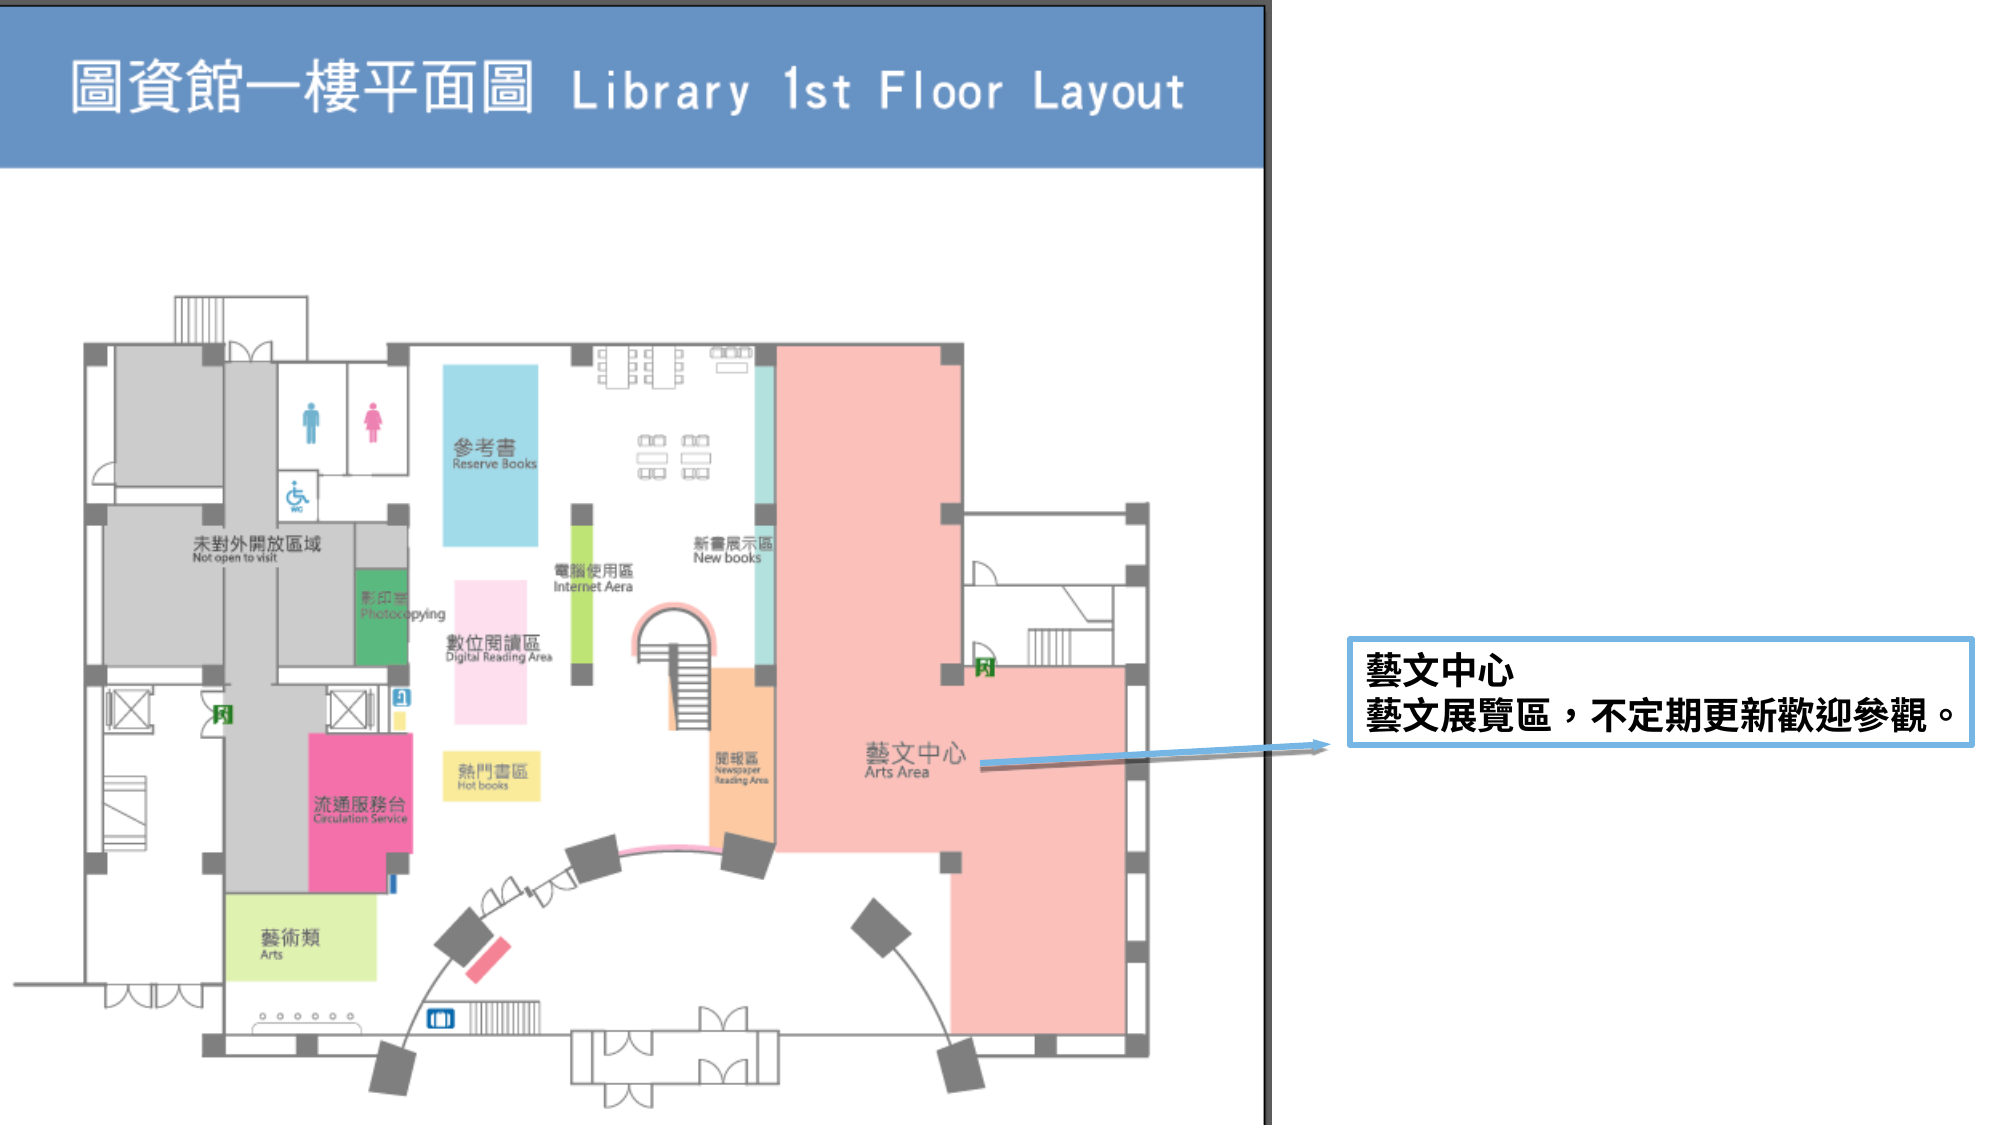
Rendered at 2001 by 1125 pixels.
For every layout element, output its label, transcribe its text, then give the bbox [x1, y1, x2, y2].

text_box 藝文中心 藝文展覽區，不定期更新歡迎參觀。 [1350, 639, 1972, 746]
picture [0, 0, 1272, 1125]
